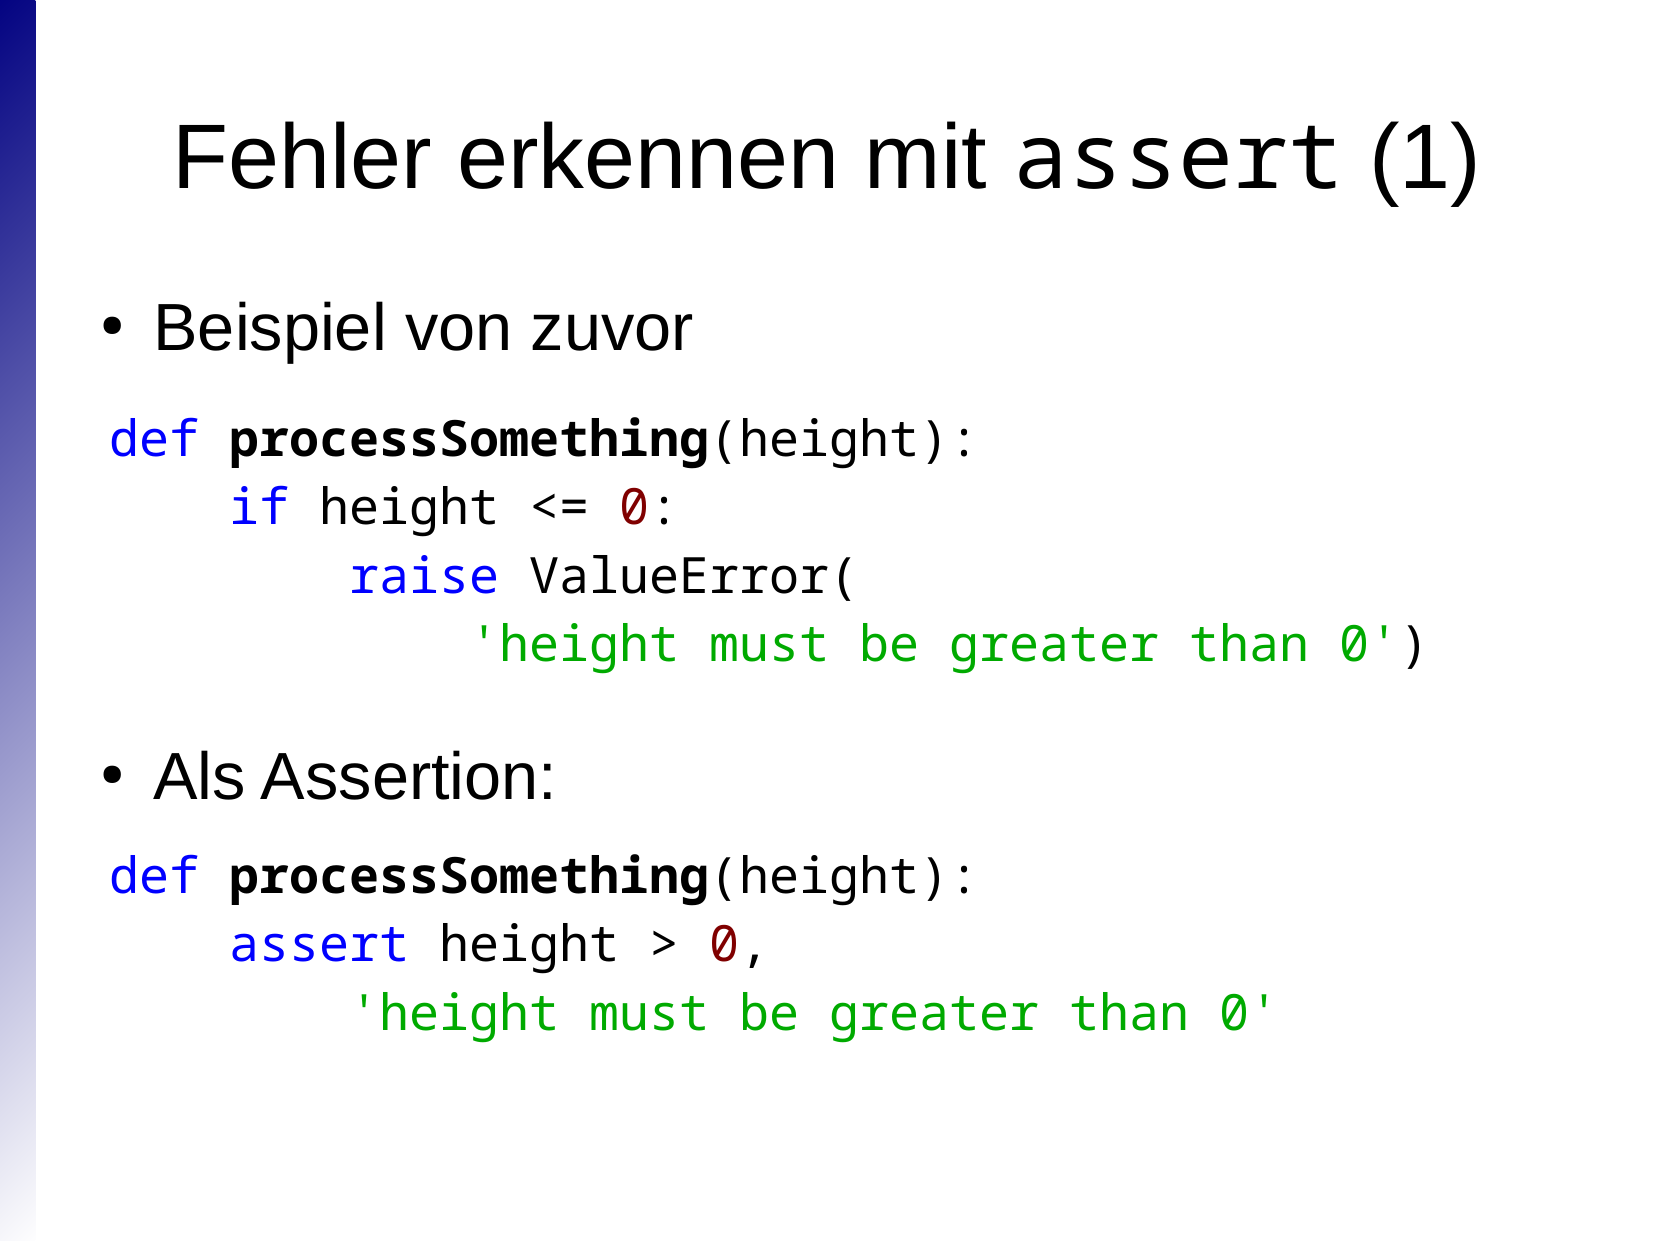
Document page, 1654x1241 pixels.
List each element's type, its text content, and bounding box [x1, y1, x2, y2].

list Beispiel von zuvor [82, 290, 1571, 390]
text_box def processSomething(height): assert height > 0, 'height must be greater than 0' [94, 839, 1548, 1036]
text_box def processSomething(height): if height <= 0: raise ValueError( 'height must be greater than 0') [94, 395, 1548, 661]
list Als Assertion: [82, 739, 1571, 839]
title Fehler erkennen mit assert (1) [82, 49, 1571, 257]
